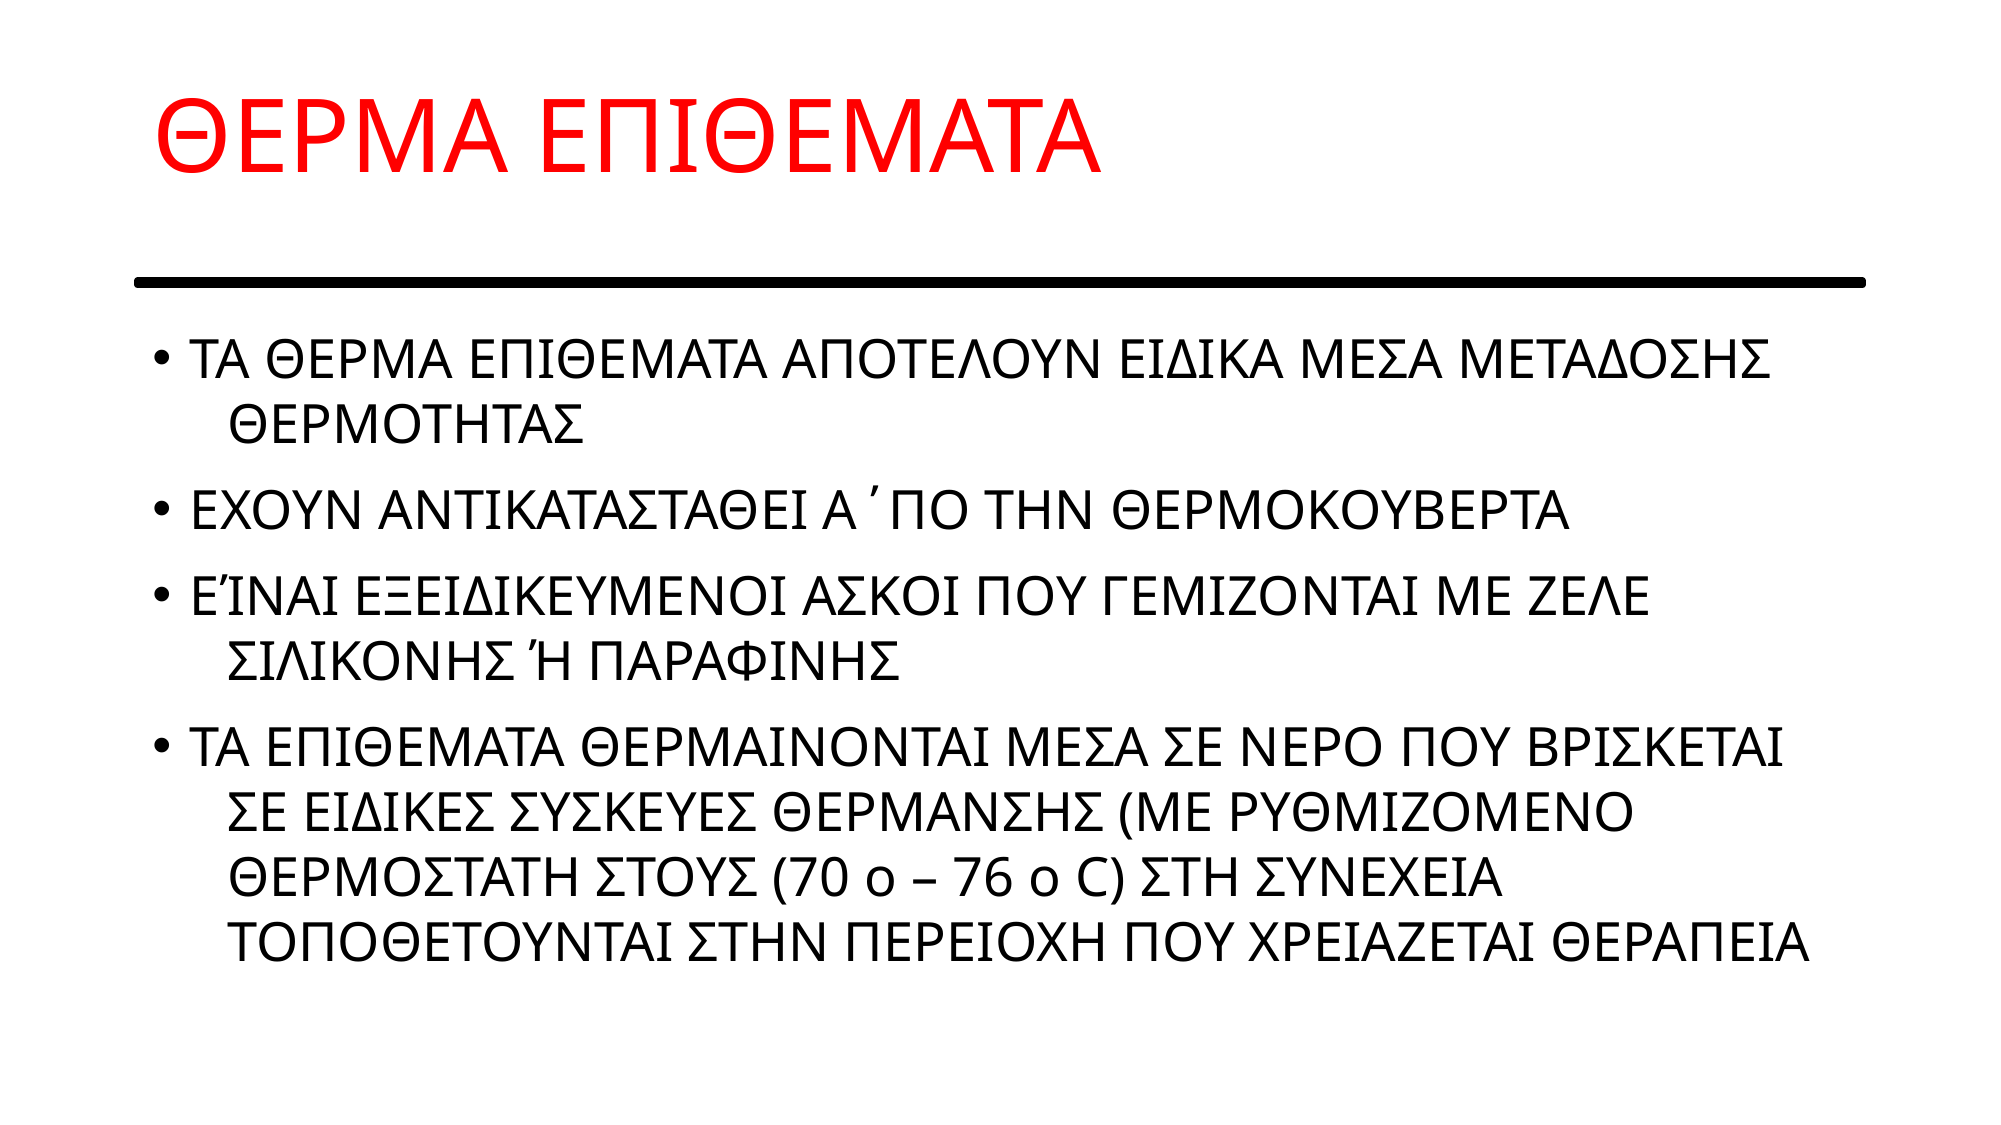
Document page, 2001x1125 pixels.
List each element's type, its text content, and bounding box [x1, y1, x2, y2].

title ΘΕΡΜΑ ΕΠΙΘΕΜΑΤΑ [137, 59, 1197, 203]
list ΤΑ ΘΕΡΜΑ ΕΠΙΘΕΜΑΤΑ ΑΠΟΤΕΛΟΥΝ ΕΙΔΙΚΑ ΜΕΣΑ ΜΕΤΑΔΟΣΗΣ ΘΕΡΜΟΤΗΤΑΣ ΕΧΟΥΝ ΑΝΤΙΚΑΤΑΣΤΑΘΕΙ Α΄ΠΟ ΤΗΝ ΘΕΡΜΟΚΟΥΒΕΡΤΑ ΕΊΝΑΙ ΕΞΕΙΔΙΚΕΥΜΕΝΟΙ ΑΣΚΟΙ ΠΟΥ ΓΕΜΙΖΟΝΤΑΙ ΜΕ ΖΕΛΕ ΣΙΛΙΚΟΝΗΣ Ή ΠΑΡΑΦΙΝΗΣ ΤΑ ΕΠΙΘΕΜΑΤΑ ΘΕΡΜΑΙΝΟΝΤΑΙ ΜΕΣΑ ΣΕ ΝΕΡΟ ΠΟΥ ΒΡΙΣΚΕΤΑΙ ΣΕ ΕΙΔΙΚΕΣ ΣΥΣΚΕΥΕΣ ΘΕΡΜΑΝΣΗΣ (ΜΕ ΡΥΘΜΙΖΟΜΕΝΟ ΘΕΡΜΟΣΤΑΤΗ ΣΤΟΥΣ (70 ο – 76 ο C) ΣΤΗ ΣΥΝΕΧΕΙΑ ΤΟΠΟΘΕΤΟΥΝΤΑΙ ΣΤΗΝ ΠΕΡΕΙΟΧΗ ΠΟΥ ΧΡΕΙΑΖΕΤΑΙ ΘΕΡΑΠΕΙΑ [137, 316, 1863, 1014]
